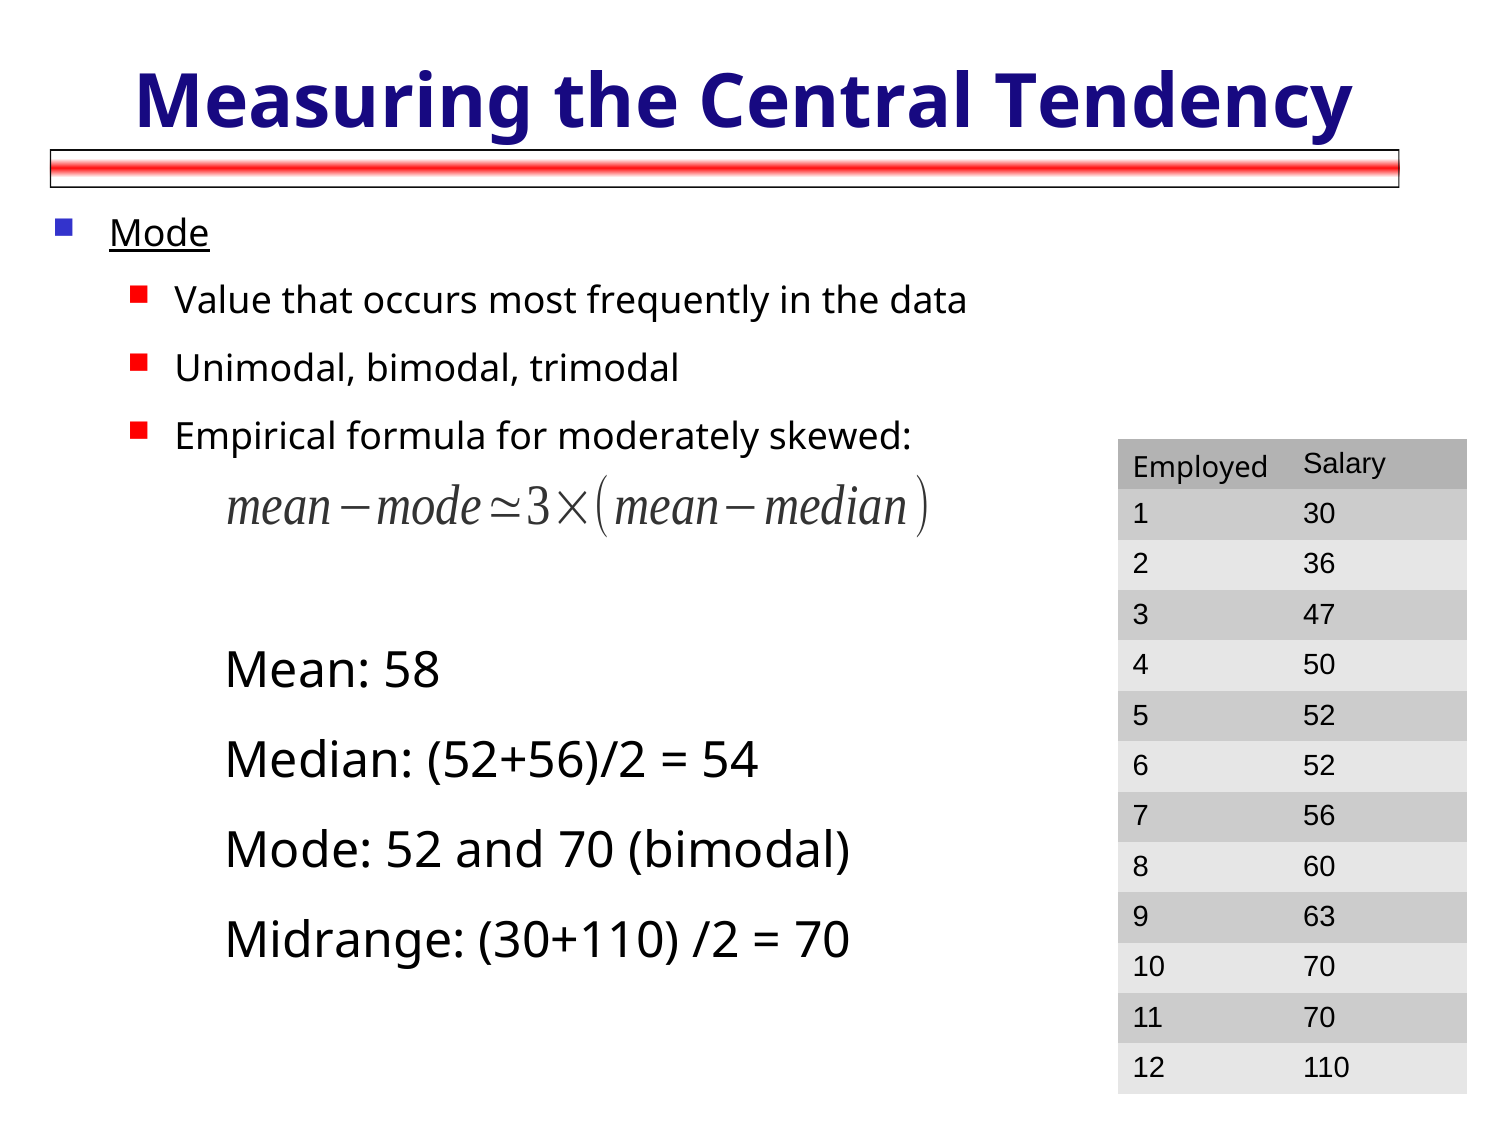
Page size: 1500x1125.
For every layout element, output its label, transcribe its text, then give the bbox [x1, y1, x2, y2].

table_cell 56 [1288, 792, 1467, 842]
table_header Salary [1288, 439, 1467, 489]
table_cell 52 [1288, 741, 1467, 792]
text_box Midrange: (30+110) /2 = 70 [210, 900, 1051, 975]
table_cell 70 [1288, 943, 1467, 993]
table_cell 110 [1288, 1043, 1467, 1094]
table_cell 63 [1288, 892, 1467, 943]
table_cell 11 [1118, 993, 1288, 1043]
table_cell 12 [1118, 1043, 1288, 1094]
table_header Employed [1118, 439, 1288, 489]
table_cell 4 [1118, 640, 1288, 691]
table_cell 36 [1288, 540, 1467, 590]
table_cell 8 [1118, 842, 1288, 892]
text_box Median: (52+56)/2 = 54 [210, 720, 856, 796]
table_cell 70 [1288, 993, 1467, 1043]
table_cell 60 [1288, 842, 1467, 892]
table_cell 47 [1288, 590, 1467, 640]
table_cell 9 [1118, 892, 1288, 943]
table_cell 3 [1118, 590, 1288, 640]
text_box Mean: 58 [210, 630, 856, 705]
table_cell 10 [1118, 943, 1288, 993]
table_cell 7 [1118, 792, 1288, 842]
table_cell 1 [1118, 489, 1288, 540]
table_cell 6 [1118, 741, 1288, 792]
table_cell 50 [1288, 640, 1467, 691]
title Measuring the Central Tendency [24, 44, 1463, 150]
list Mode Value that occurs most frequently in the data Unimodal, bimodal, trimodal Empirical formula for moderately skewed: [37, 187, 1101, 1013]
table_cell 30 [1288, 489, 1467, 540]
text_box Mode: 52 and 70 (bimodal) [210, 810, 1051, 885]
table_cell 2 [1118, 540, 1288, 590]
table_cell 52 [1288, 691, 1467, 741]
table_cell 5 [1118, 691, 1288, 741]
chart [214, 470, 946, 540]
